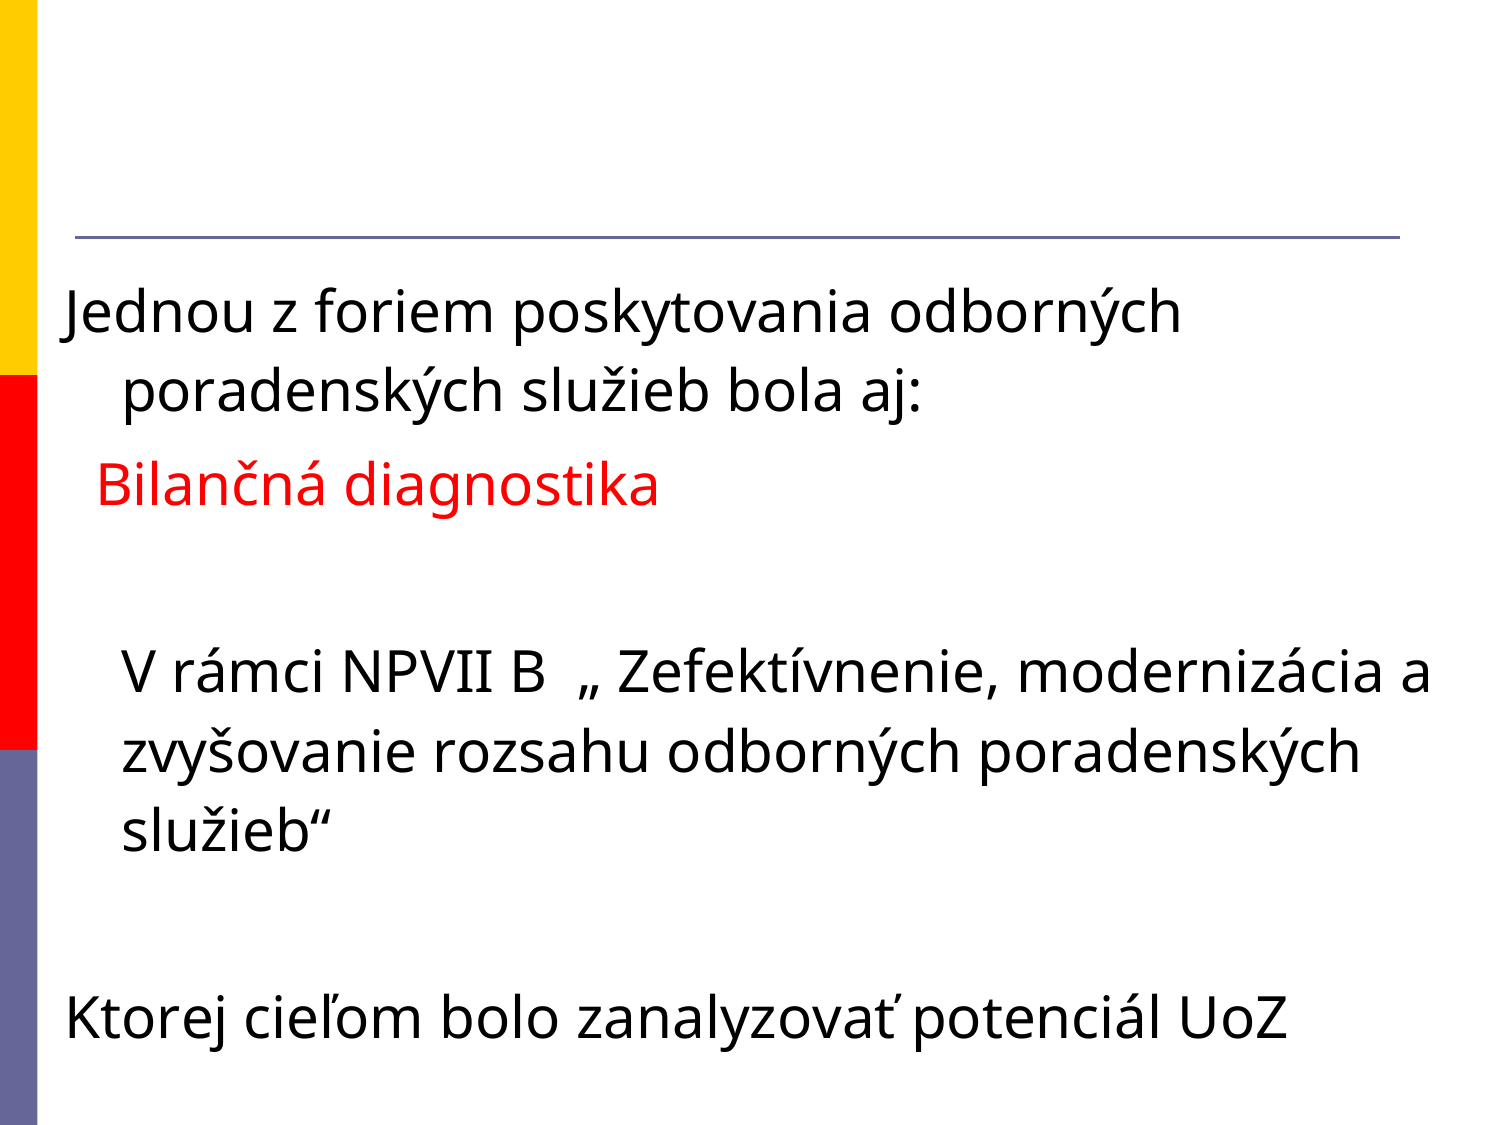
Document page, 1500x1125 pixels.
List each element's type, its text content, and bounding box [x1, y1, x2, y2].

list Jednou z foriem poskytovania odborných poradenských služieb bola aj: Bilančná diagnostika V rámci NPVII B „ Zefektívnenie, modernizácia a zvyšovanie rozsahu odborných poradenských služieb“ Ktorej cieľom bolo zanalyzovať potenciál UoZ [50, 262, 1476, 1006]
